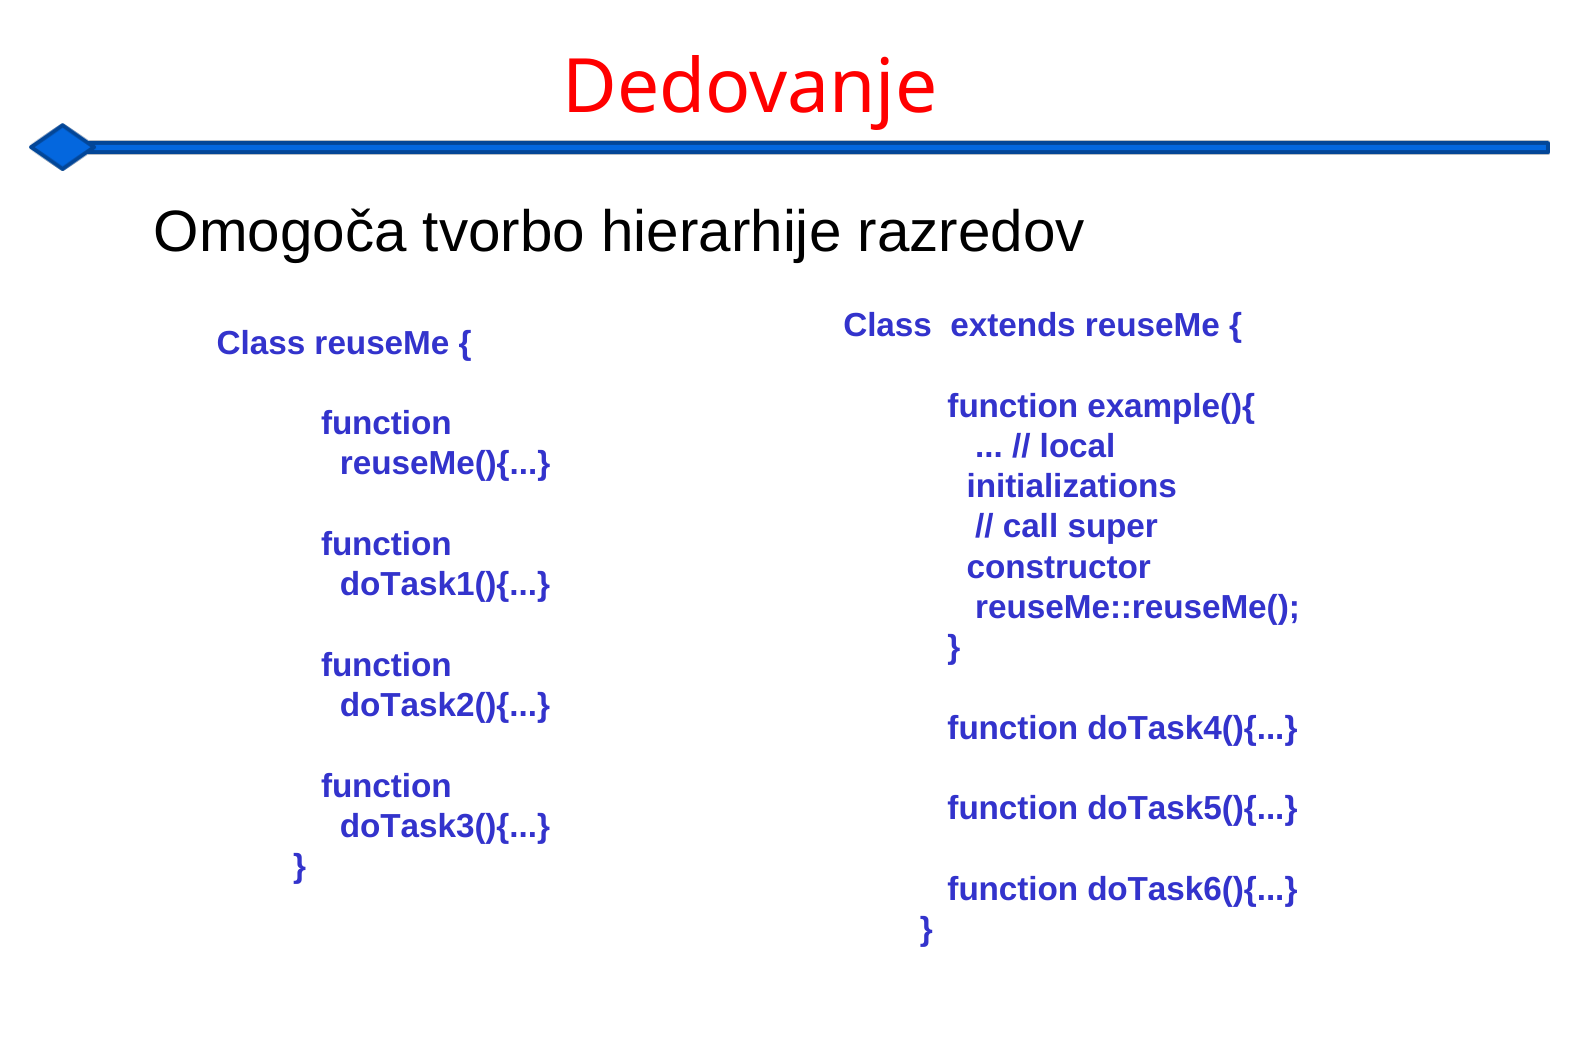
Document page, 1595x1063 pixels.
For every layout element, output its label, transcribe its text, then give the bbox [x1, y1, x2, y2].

picture [28, 122, 1551, 172]
text_box Class extends reuseMe { function example(){ ... // local initializations // call super constructor reuseMe::reuseMe(); } function doTask4(){...} function doTask5(){...} function doTask6(){...} } [826, 302, 1330, 948]
title Dedovanje [496, 39, 1004, 141]
text_box Class reuseMe { function reuseMe(){...} function doTask1(){...} function doTask2(){...} function doTask3(){...} } [199, 320, 574, 885]
text_box Omogoča tvorbo hierarhije razredov [119, 179, 1381, 284]
